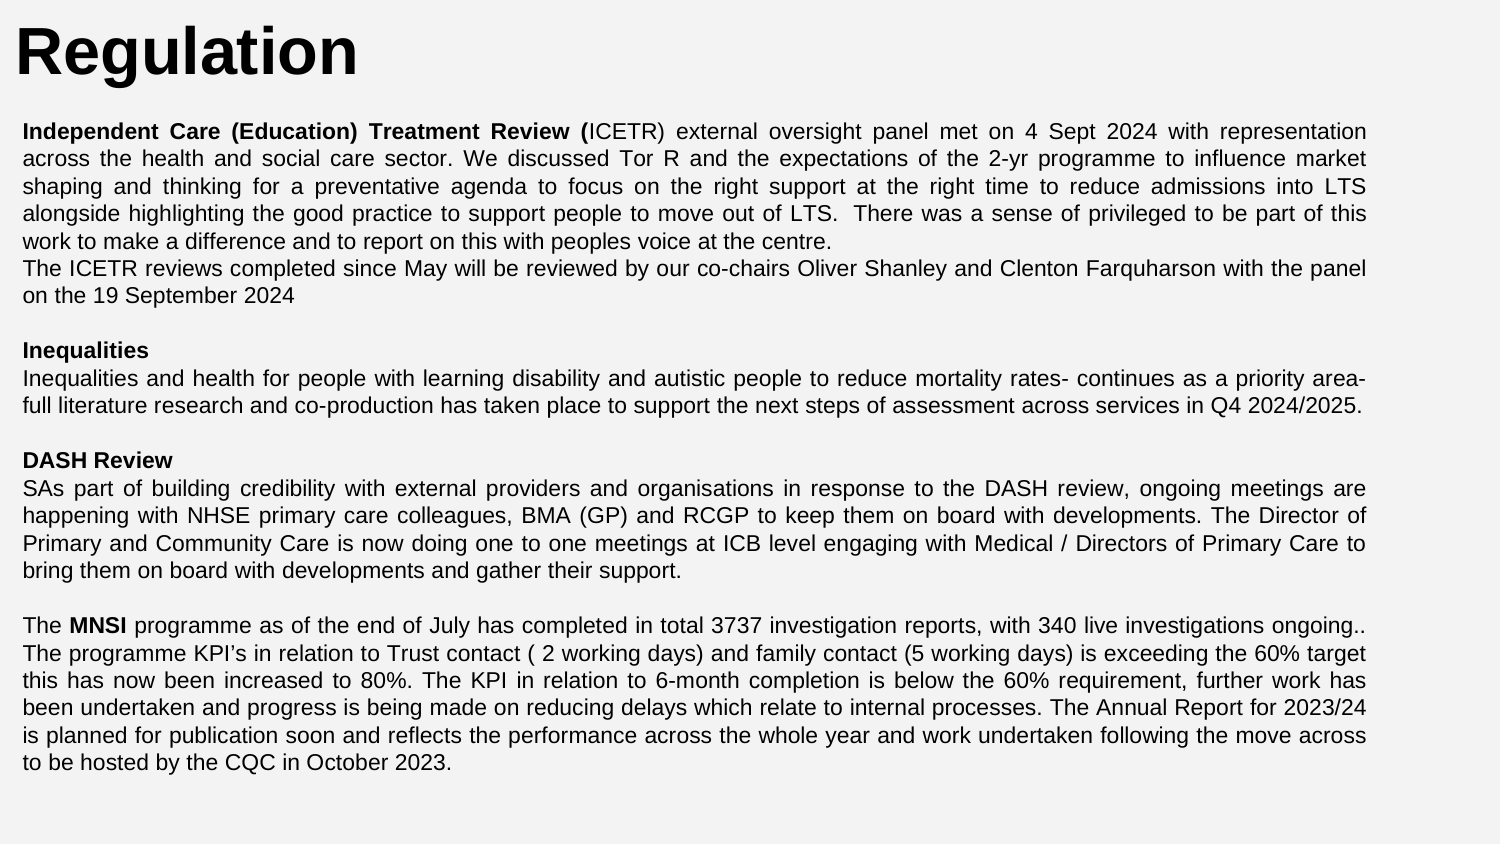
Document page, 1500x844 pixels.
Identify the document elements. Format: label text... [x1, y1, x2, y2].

text_box Independent Care (Education) Treatment Review (ICETR) external oversight panel met on 4 Sept 2024 with representation across the health and social care sector. We discussed Tor R and the expectations of the 2-yr programme to influence market shaping and thinking for a preventative agenda to focus on the right support at the right time to reduce admissions into LTS alongside highlighting the good practice to support people to move out of LTS. There was a sense of privileged to be part of this work to make a difference and to report on this with peoples voice at the centre. The ICETR reviews completed since May will be reviewed by our co-chairs Oliver Shanley and Clenton Farquharson with the panel on the 19 September 2024 Inequalities Inequalities and health for people with learning disability and autistic people to reduce mortality rates- continues as a priority area- full literature research and co-production has taken place to support the next steps of assessment across services in Q4 2024/2025. DASH Review SAs part of building credibility with external providers and organisations in response to the DASH review, ongoing meetings are happening with NHSE primary care colleagues, BMA (GP) and RCGP to keep them on board with developments. The Director of Primary and Community Care is now doing one to one meetings at ICB level engaging with Medical / Directors of Primary Care to bring them on board with developments and gather their support. The MNSI programme as of the end of July has completed in total 3737 investigation reports, with 340 live investigations ongoing.. The programme KPI’s in relation to Trust contact ( 2 working days) and family contact (5 working days) is exceeding the 60% target this has now been increased to 80%. The KPI in relation to 6-month completion is below the 60% requirement, further work has been undertaken and progress is being made on reducing delays which relate to internal processes. The Annual Report for 2023/24 is planned for publication soon and reflects the performance across the whole year and work undertaken following the move across to be hosted by the CQC in October 2023. [7, 108, 1388, 841]
title Regulation [0, 0, 1350, 163]
